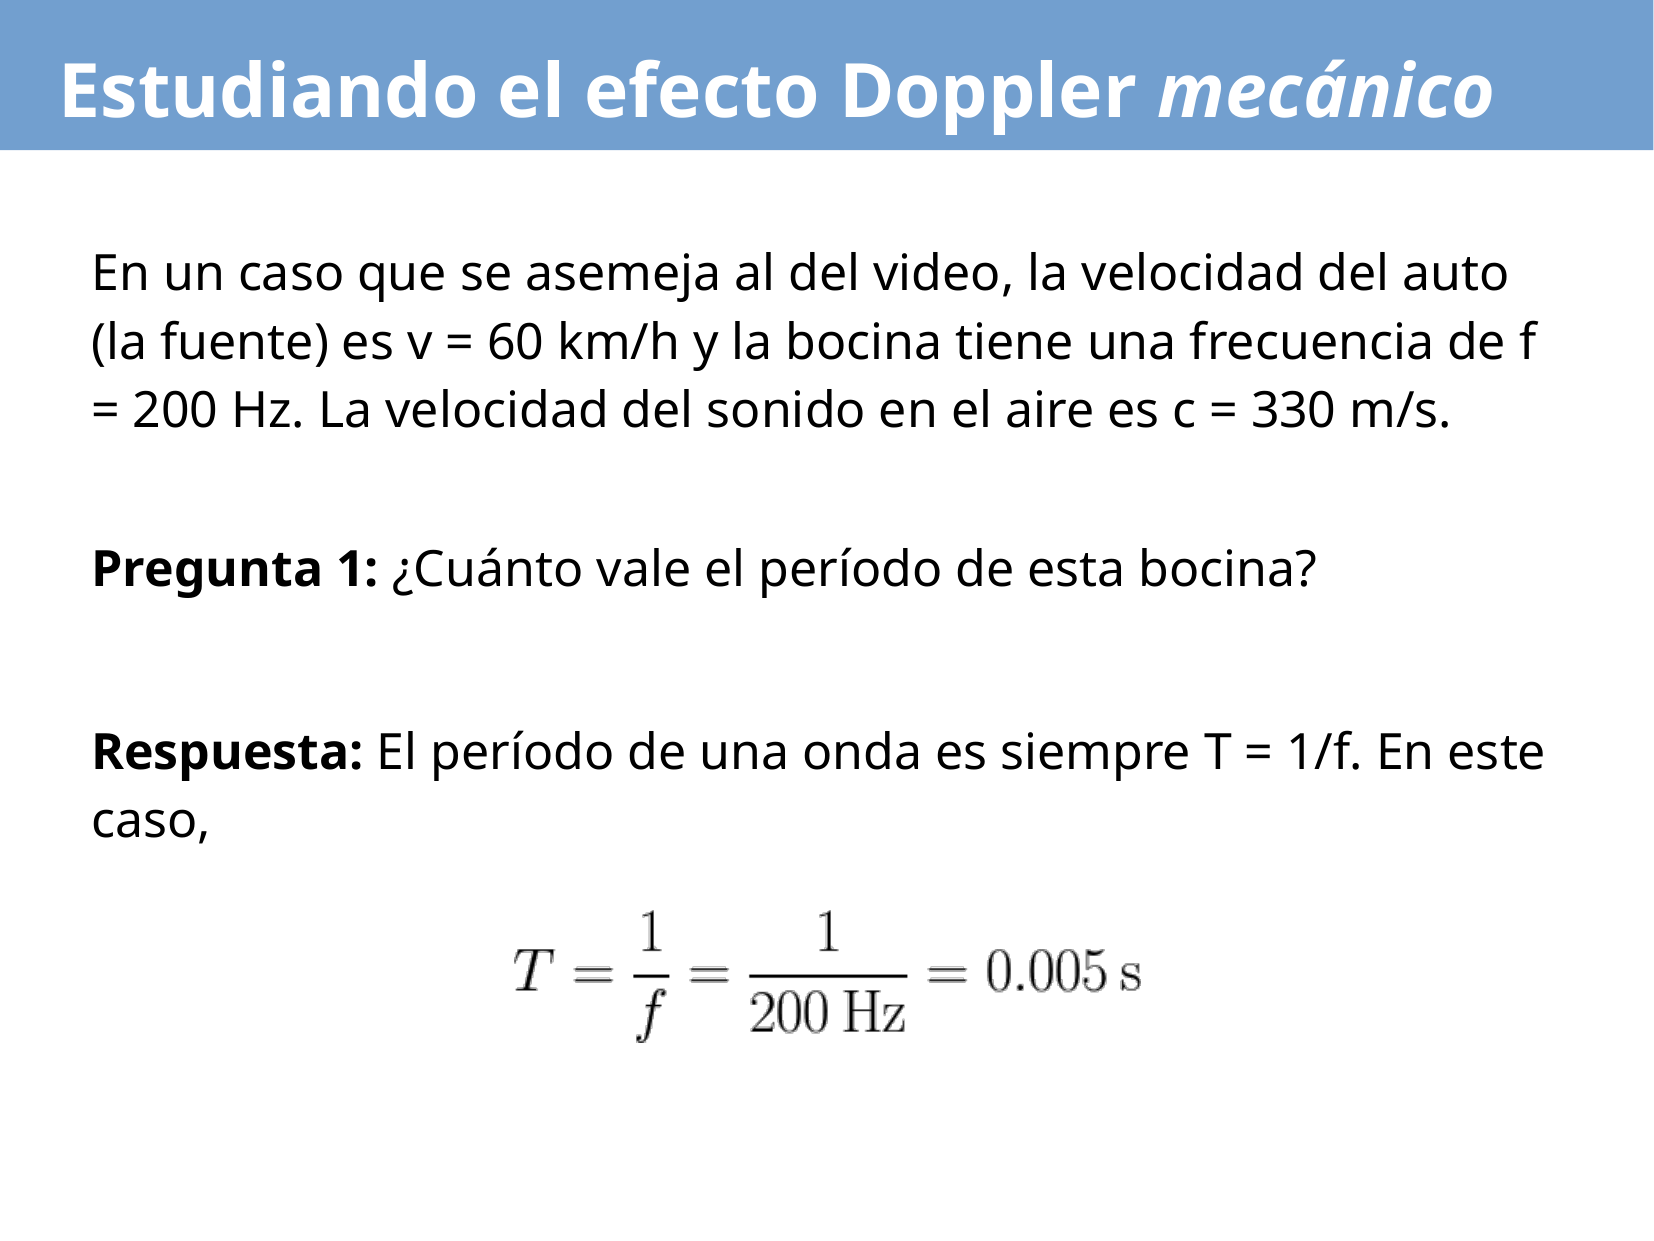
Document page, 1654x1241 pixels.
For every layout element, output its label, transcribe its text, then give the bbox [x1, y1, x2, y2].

text_box [0, 0, 1654, 151]
text_box Estudiando el efecto Doppler mecánico [44, 30, 1361, 135]
text_box En un caso que se asemeja al del video, la velocidad del auto (la fuente) es v = 60 km/h y la bocina tiene una frecuencia de f = 200 Hz. La velocidad del sonido en el aire es c = 330 m/s. [76, 229, 1577, 425]
picture [513, 910, 1141, 1043]
text_box Respuesta: El período de una onda es siempre T = 1/f. En este caso, [76, 708, 1577, 844]
text_box Pregunta 1: ¿Cuánto vale el período de esta bocina? [76, 525, 1577, 601]
